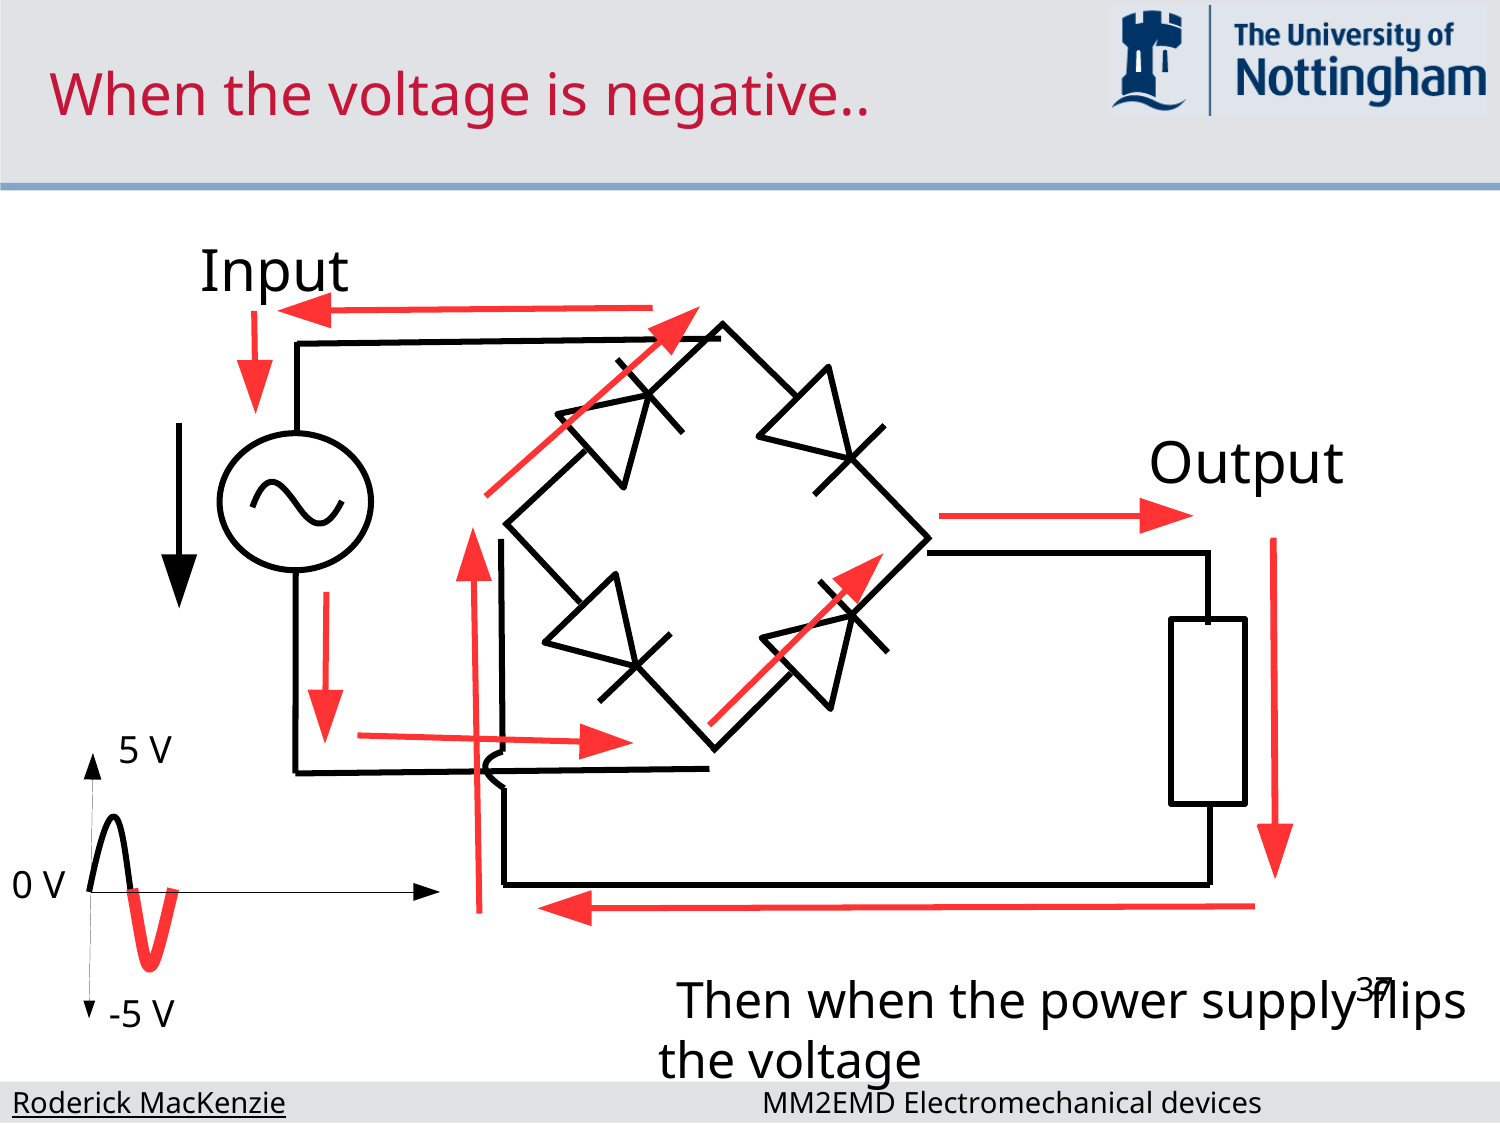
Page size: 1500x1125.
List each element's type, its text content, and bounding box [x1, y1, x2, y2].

text_box When the voltage is negative.. [34, 50, 957, 136]
text_box Output [1133, 417, 1366, 503]
text_box [557, 409, 578, 422]
text_box [761, 627, 803, 654]
text_box 0 V [0, 853, 179, 929]
text_box [782, 616, 852, 709]
text_box -5 V [94, 982, 276, 1058]
text_box 5 V [103, 718, 286, 794]
text_box Input [186, 226, 367, 311]
picture [1111, 4, 1487, 116]
text_box <number> [1340, 961, 1500, 1032]
text_box Then when the power supply flips the voltage [643, 961, 1500, 1097]
text_box [758, 366, 850, 458]
text_box [569, 395, 648, 488]
text_box [544, 573, 636, 666]
